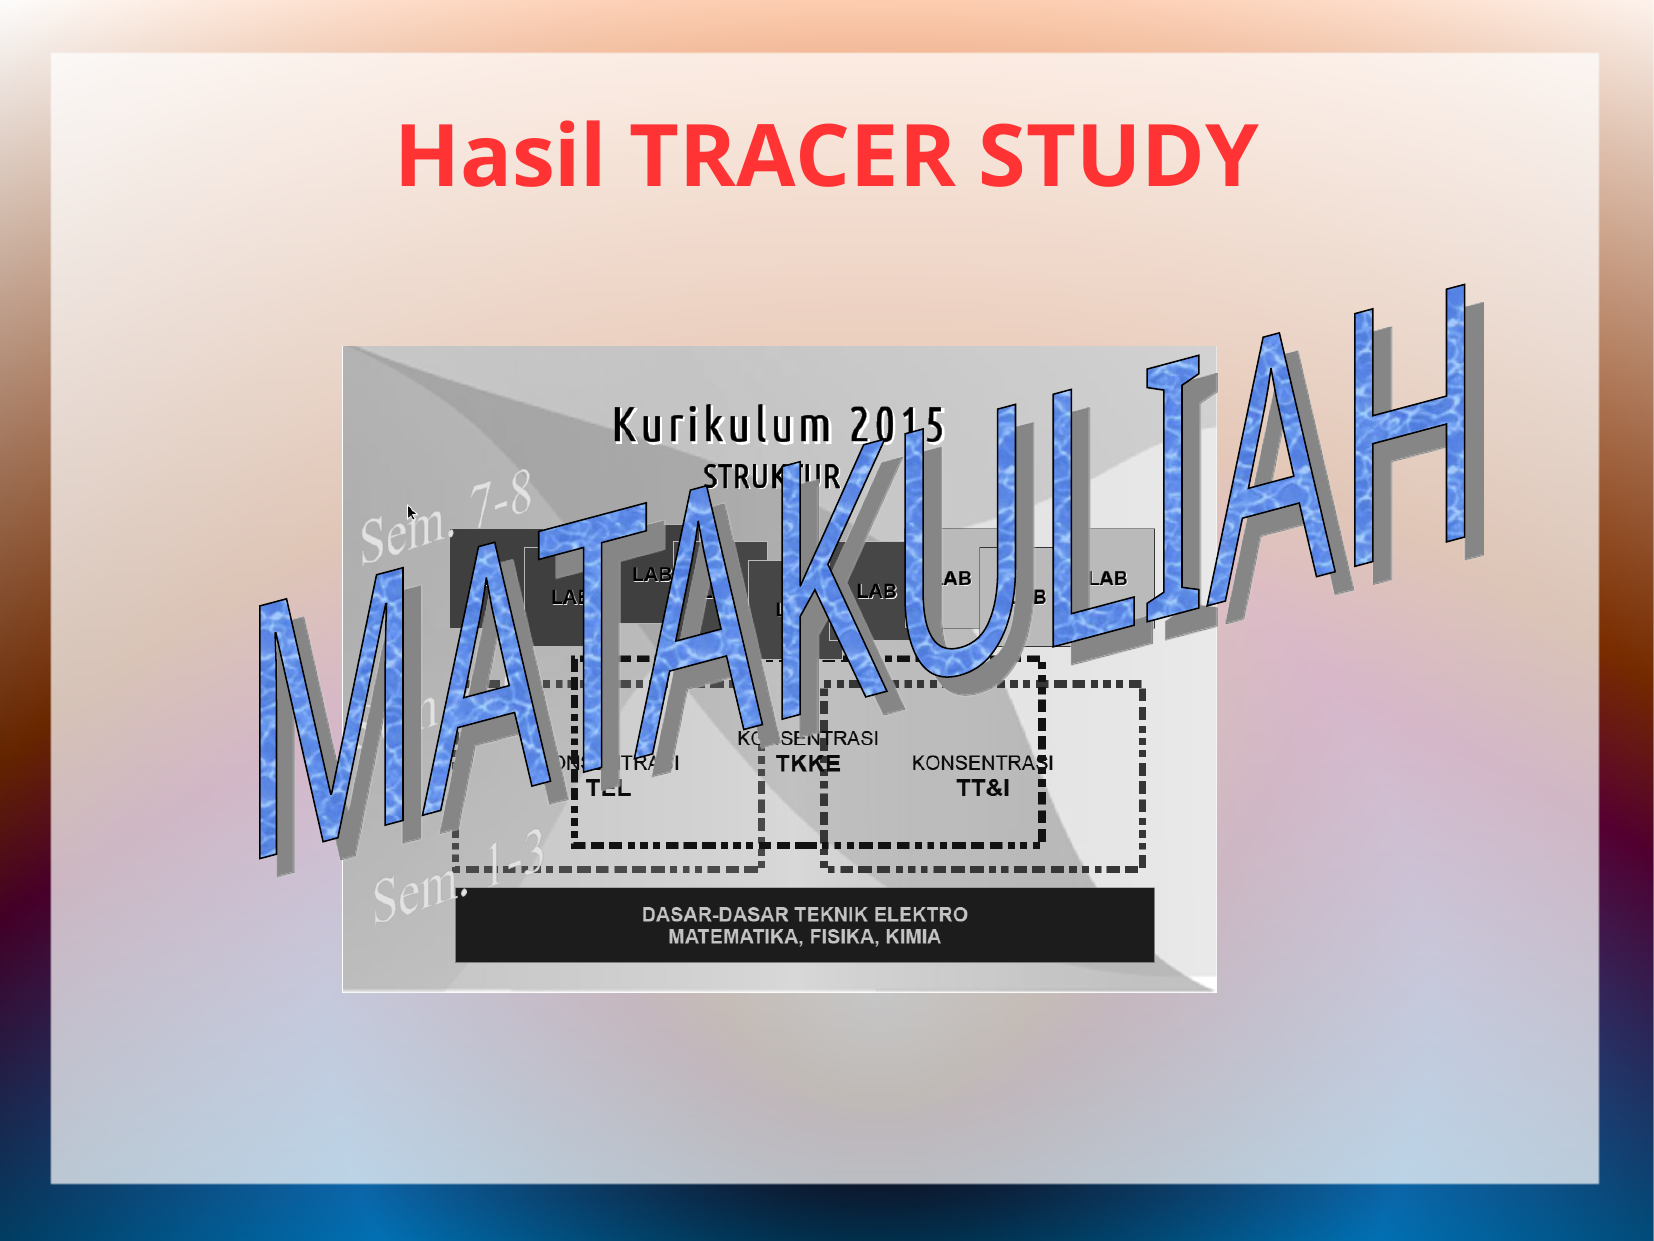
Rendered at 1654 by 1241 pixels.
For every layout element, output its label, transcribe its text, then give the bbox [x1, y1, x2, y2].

text_box MATAKULIAH [422, 542, 551, 816]
picture [0, 0, 1654, 1241]
text_box MATAKULIAH [1053, 389, 1135, 647]
text_box MATAKULIAH [259, 567, 403, 859]
text_box MATAKULIAH [634, 485, 763, 759]
title Hasil TRACER STUDY [82, 49, 1571, 257]
text_box MATAKULIAH [538, 502, 647, 773]
text_box MATAKULIAH [905, 404, 1016, 678]
text_box MATAKULIAH [1207, 332, 1336, 606]
text_box MATAKULIAH [782, 439, 887, 720]
text_box MATAKULIAH [1354, 284, 1465, 567]
text_box MATAKULIAH [1147, 355, 1199, 622]
